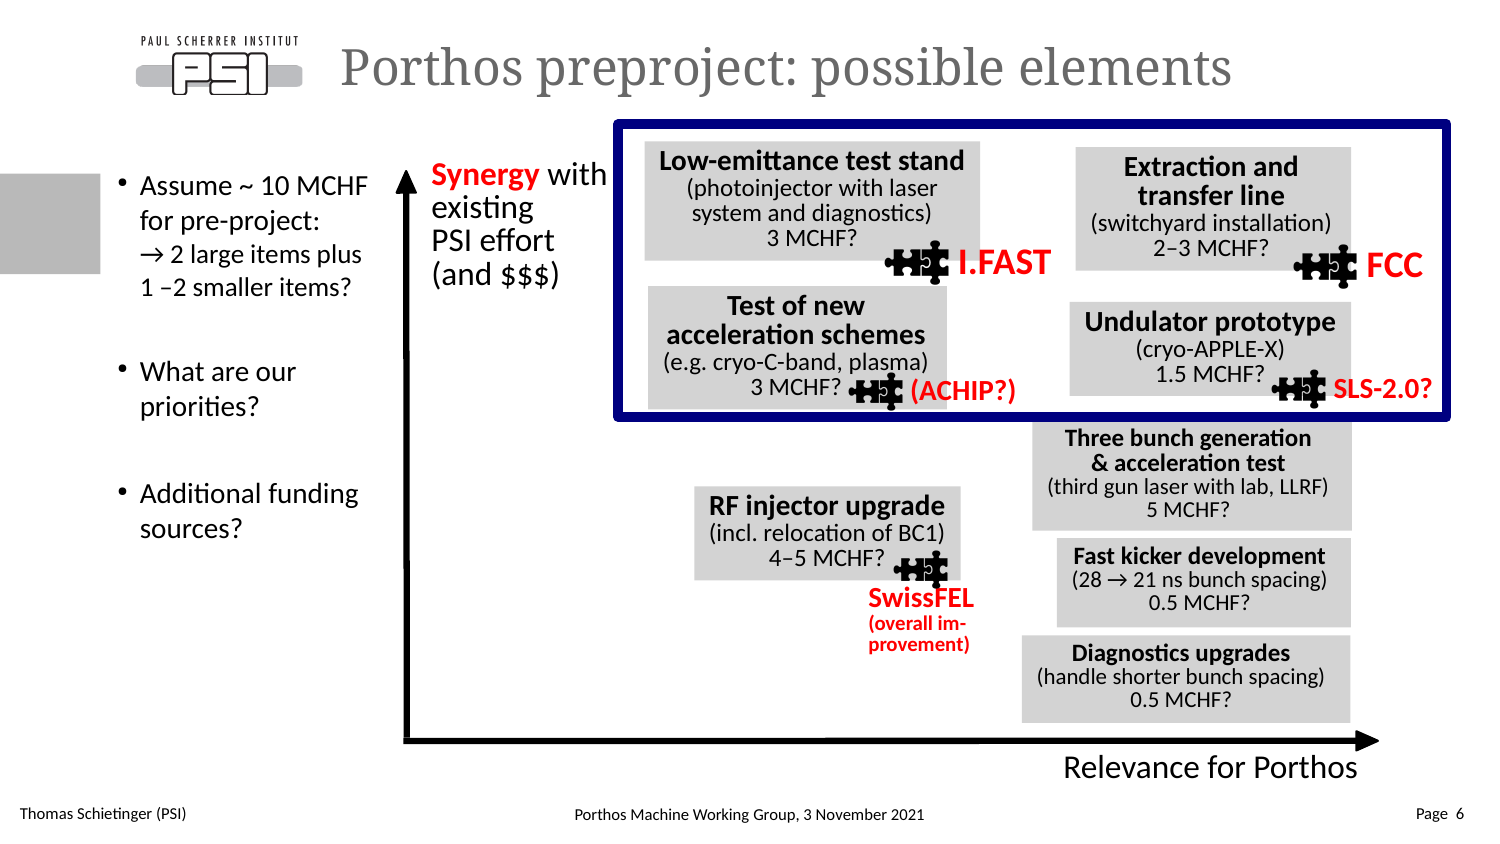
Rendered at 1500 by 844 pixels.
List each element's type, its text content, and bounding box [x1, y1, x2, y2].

text_box Diagnostics upgrades (handle shorter bunch spacing) 0.5 MCHF? [1021, 635, 1351, 723]
text_box Undulator prototype (cryo-APPLE-X) 1.5 MCHF? [1069, 301, 1352, 396]
text_box Three bunch generation & acceleration test (third gun laser with lab, LLRF) 5 MCHF? [1032, 422, 1352, 531]
text_box I.FAST [947, 238, 1067, 292]
picture [1287, 238, 1363, 295]
text_box Test of new acceleration schemes (e.g. cryo-C-band, plasma) 3 MCHF? [648, 286, 947, 410]
text_box FCC [1363, 242, 1439, 295]
text_box (ACHIP?) [908, 371, 1038, 412]
list Assume ~ 10 MCHF for pre-project: → 2 large items plus 1 –2 smaller items? What are our priorities? Additional funding sources? [114, 166, 382, 533]
text_box SwissFEL (overall im- provement) [853, 578, 990, 664]
title Porthos preproject: possible elements [340, 35, 1442, 98]
picture [878, 234, 955, 291]
picture [843, 367, 908, 412]
text_box Synergy with existing PSI effort (and $$$) [416, 152, 613, 301]
text_box Fast kicker development (28 → 21 ns bunch spacing) 0.5 MCHF? [1056, 538, 1351, 628]
text_box Relevance for Porthos [1048, 746, 1390, 795]
picture [1266, 364, 1331, 412]
text_box Low-emittance test stand (photoinjector with laser system and diagnostics) 3 MCHF? [644, 141, 981, 261]
text_box Extraction and transfer line (switchyard installation) 2–3 MCHF? [1075, 147, 1352, 271]
text_box RF injector upgrade (incl. relocation of BC1) 4–5 MCHF? [694, 486, 961, 581]
text_box SLS-2.0? [1331, 369, 1442, 412]
picture [888, 545, 953, 594]
